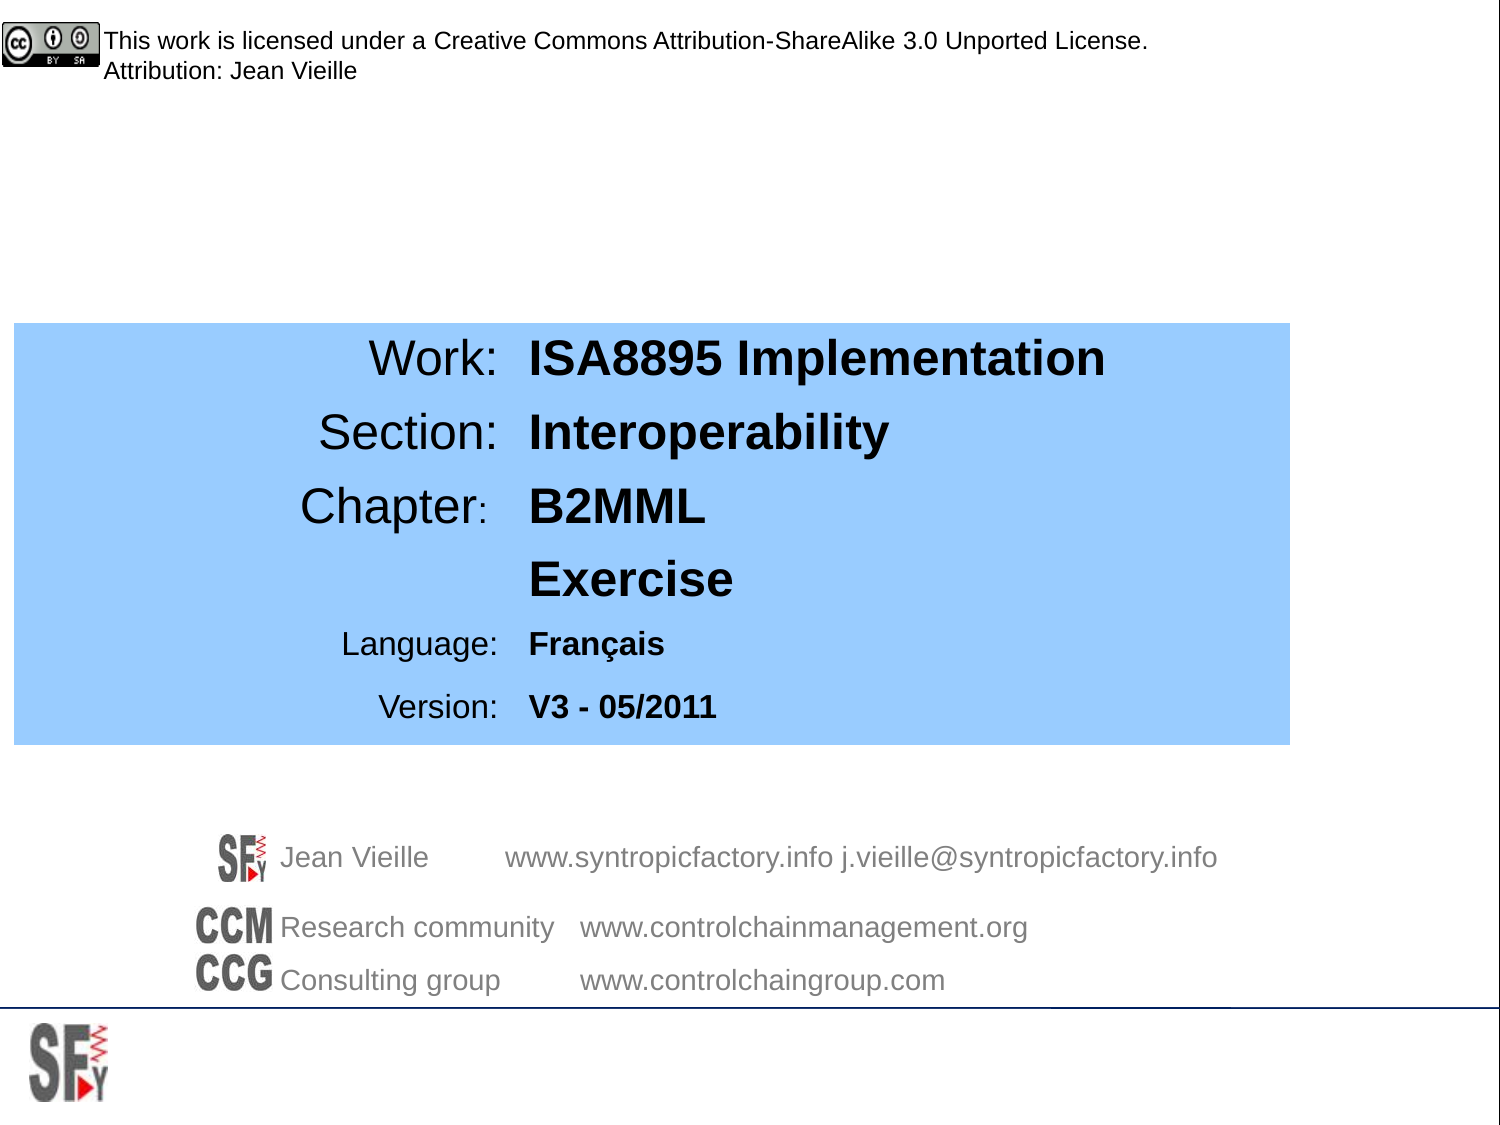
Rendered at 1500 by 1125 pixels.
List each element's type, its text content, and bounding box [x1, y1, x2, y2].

table_header Work: [14, 323, 513, 397]
table_cell [14, 544, 513, 618]
table_cell V3 - 05/2011 [513, 681, 1290, 745]
picture [2, 22, 100, 67]
table_cell Français [513, 618, 1290, 681]
table_cell B2MML [513, 470, 1290, 544]
picture [218, 834, 266, 882]
picture [194, 905, 273, 944]
table_cell Version: [14, 681, 513, 745]
table_cell Interoperability [513, 397, 1290, 470]
picture [29, 1023, 108, 1102]
table_cell Chapter: [14, 470, 513, 544]
table_cell Exercise [513, 544, 1290, 618]
table_header ISA8895 Implementation [513, 323, 1290, 397]
table_cell Language: [14, 618, 513, 681]
table_cell Section: [14, 397, 513, 470]
picture [194, 952, 273, 992]
